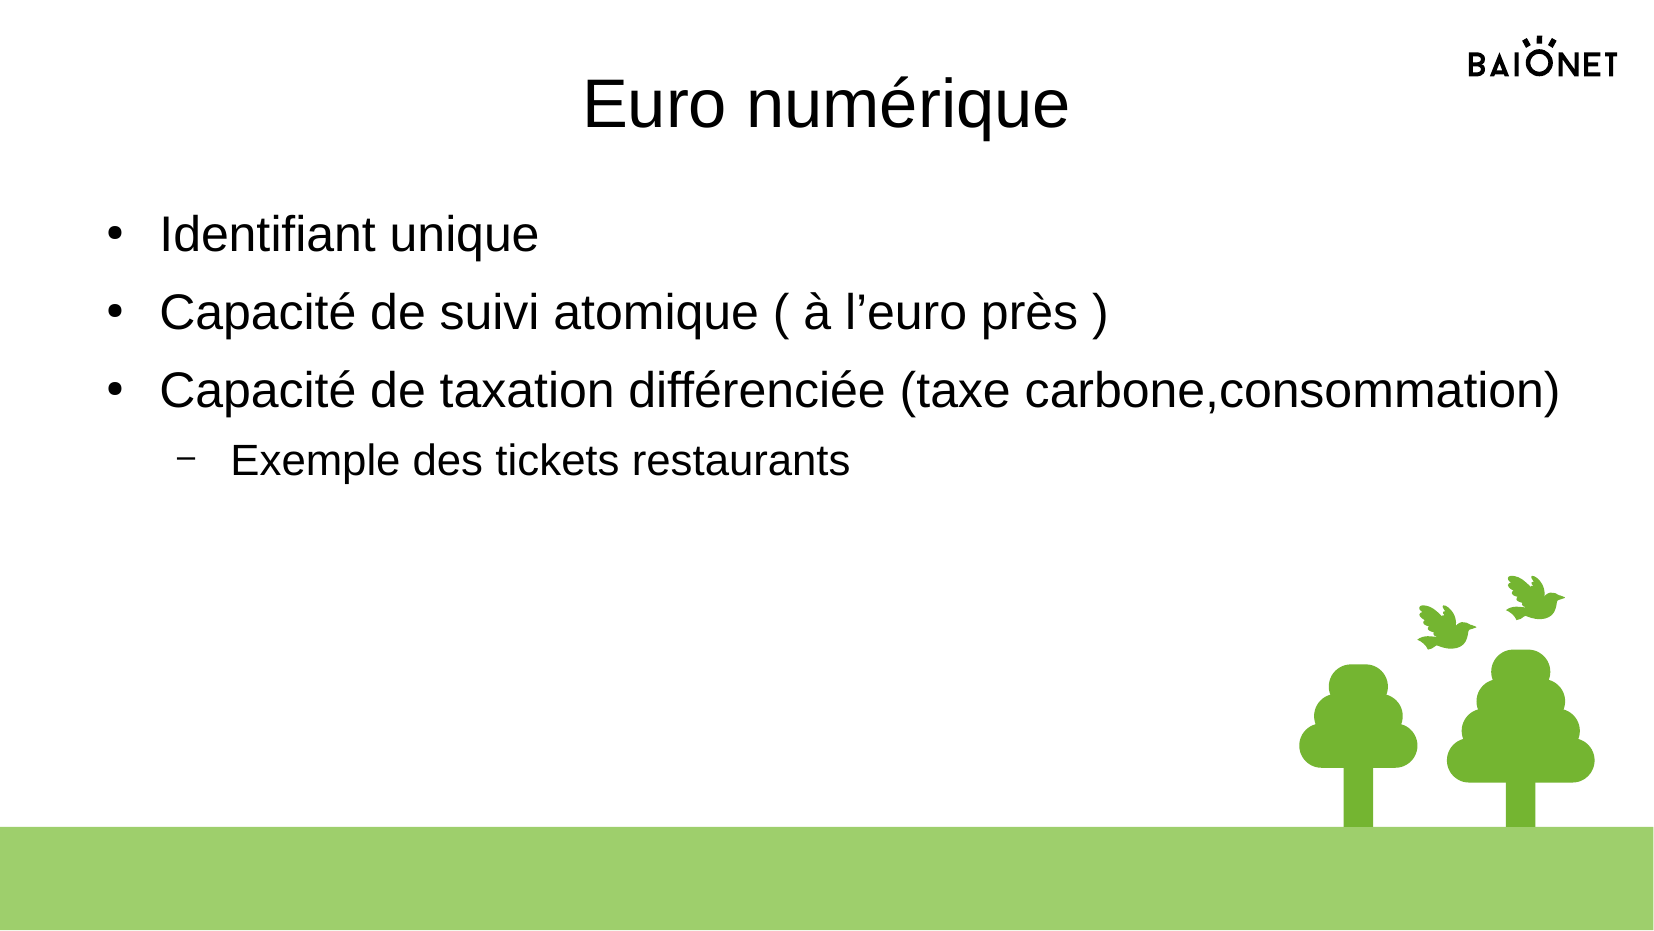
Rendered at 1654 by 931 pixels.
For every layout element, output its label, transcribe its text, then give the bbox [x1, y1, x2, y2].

picture [1461, 29, 1625, 82]
list Identifiant unique Capacité de suivi atomique ( à l’euro près ) Capacité de taxation différenciée (taxe carbone,consommation) Exemple des tickets restaurants [88, 206, 1565, 739]
title Euro numérique [88, 29, 1565, 178]
